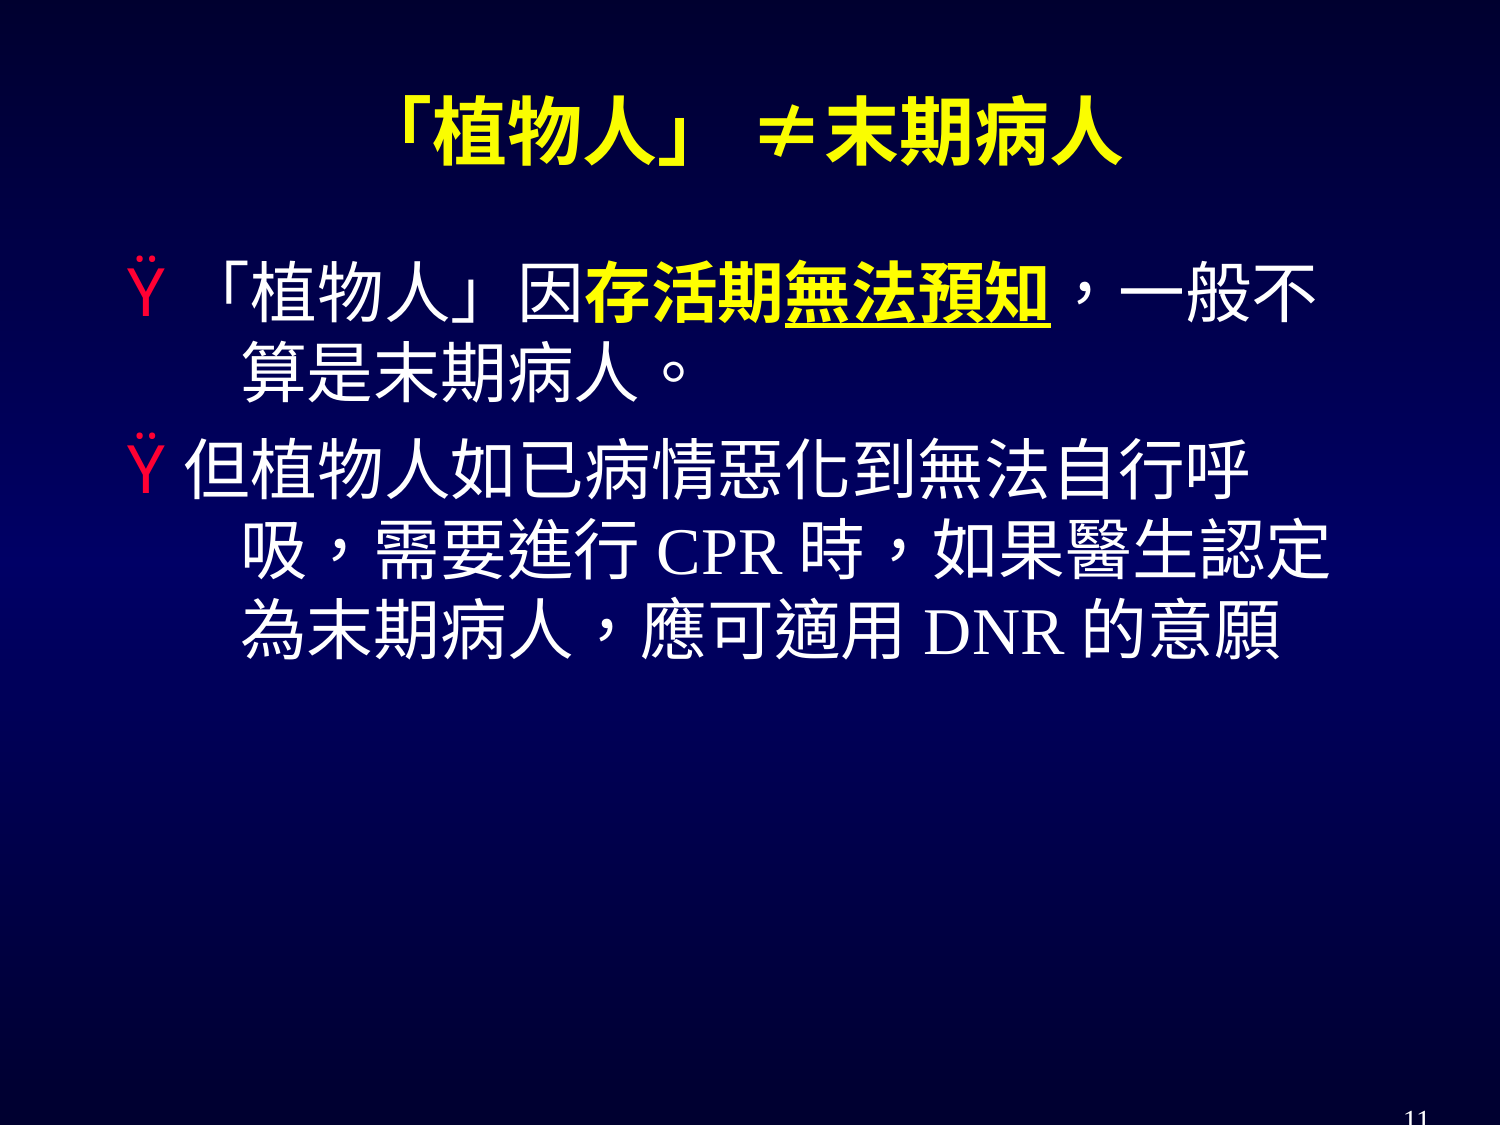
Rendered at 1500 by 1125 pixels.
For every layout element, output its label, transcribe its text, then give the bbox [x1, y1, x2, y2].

list 「植物人」因存活期無法預知，一般不算是末期病人。 但植物人如已病情惡化到無法自行呼吸，需要進行CPR時，如果醫生認定為末期病人，應可適用DNR的意願 [112, 243, 1388, 1044]
title 「植物人」 ≠末期病人 [112, 62, 1388, 197]
text_box [1387, 1093, 1491, 1118]
